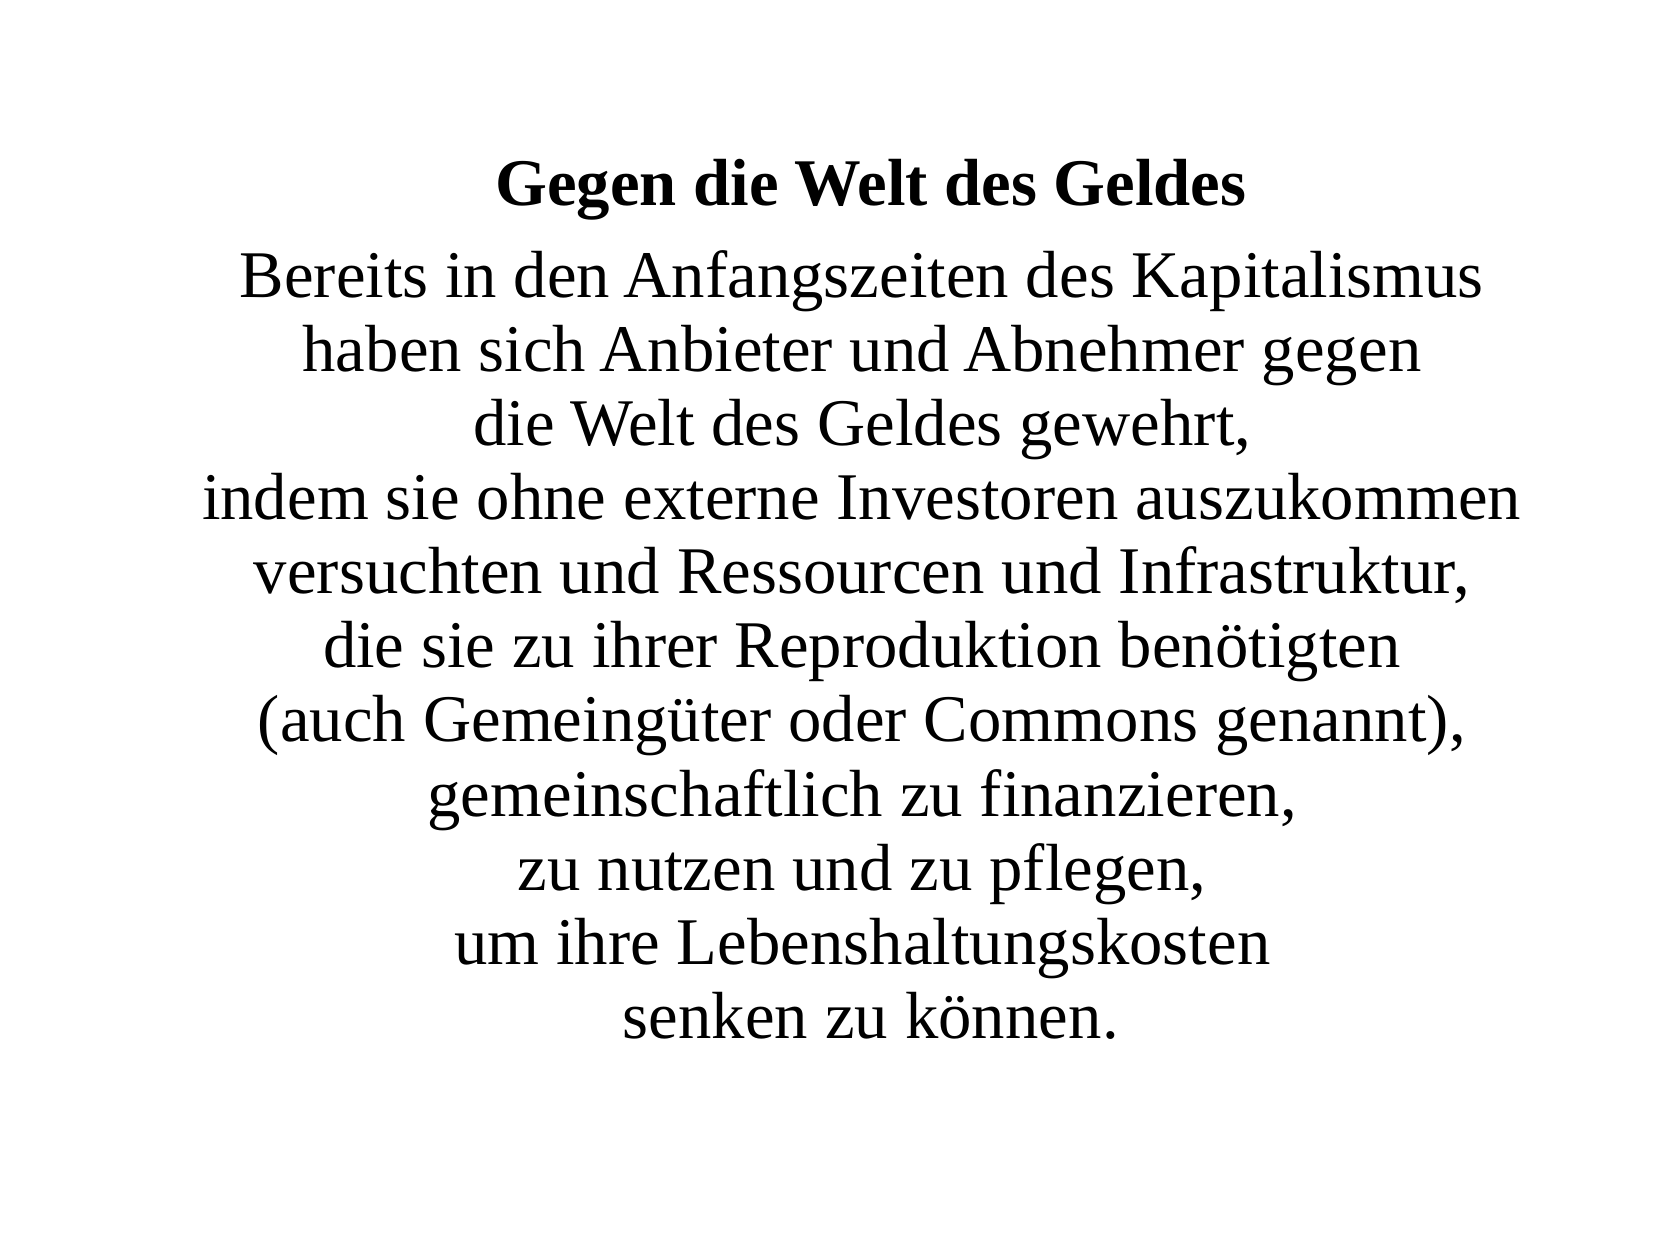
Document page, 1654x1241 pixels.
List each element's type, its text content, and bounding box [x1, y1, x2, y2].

text_box Gegen die Welt des Geldes Bereits in den Anfangszeiten des Kapitalismus haben sich Anbieter und Abnehmer gegen die Welt des Geldes gewehrt, indem sie ohne externe Investoren auszukommen versuchten und Ressourcen und Infrastruktur, die sie zu ihrer Reproduktion benötigten (auch Gemeingüter oder Commons genannt), gemeinschaftlich zu finanzieren, zu nutzen und zu pflegen, um ihre Lebenshaltungskosten senken zu können. [187, 138, 1556, 1061]
